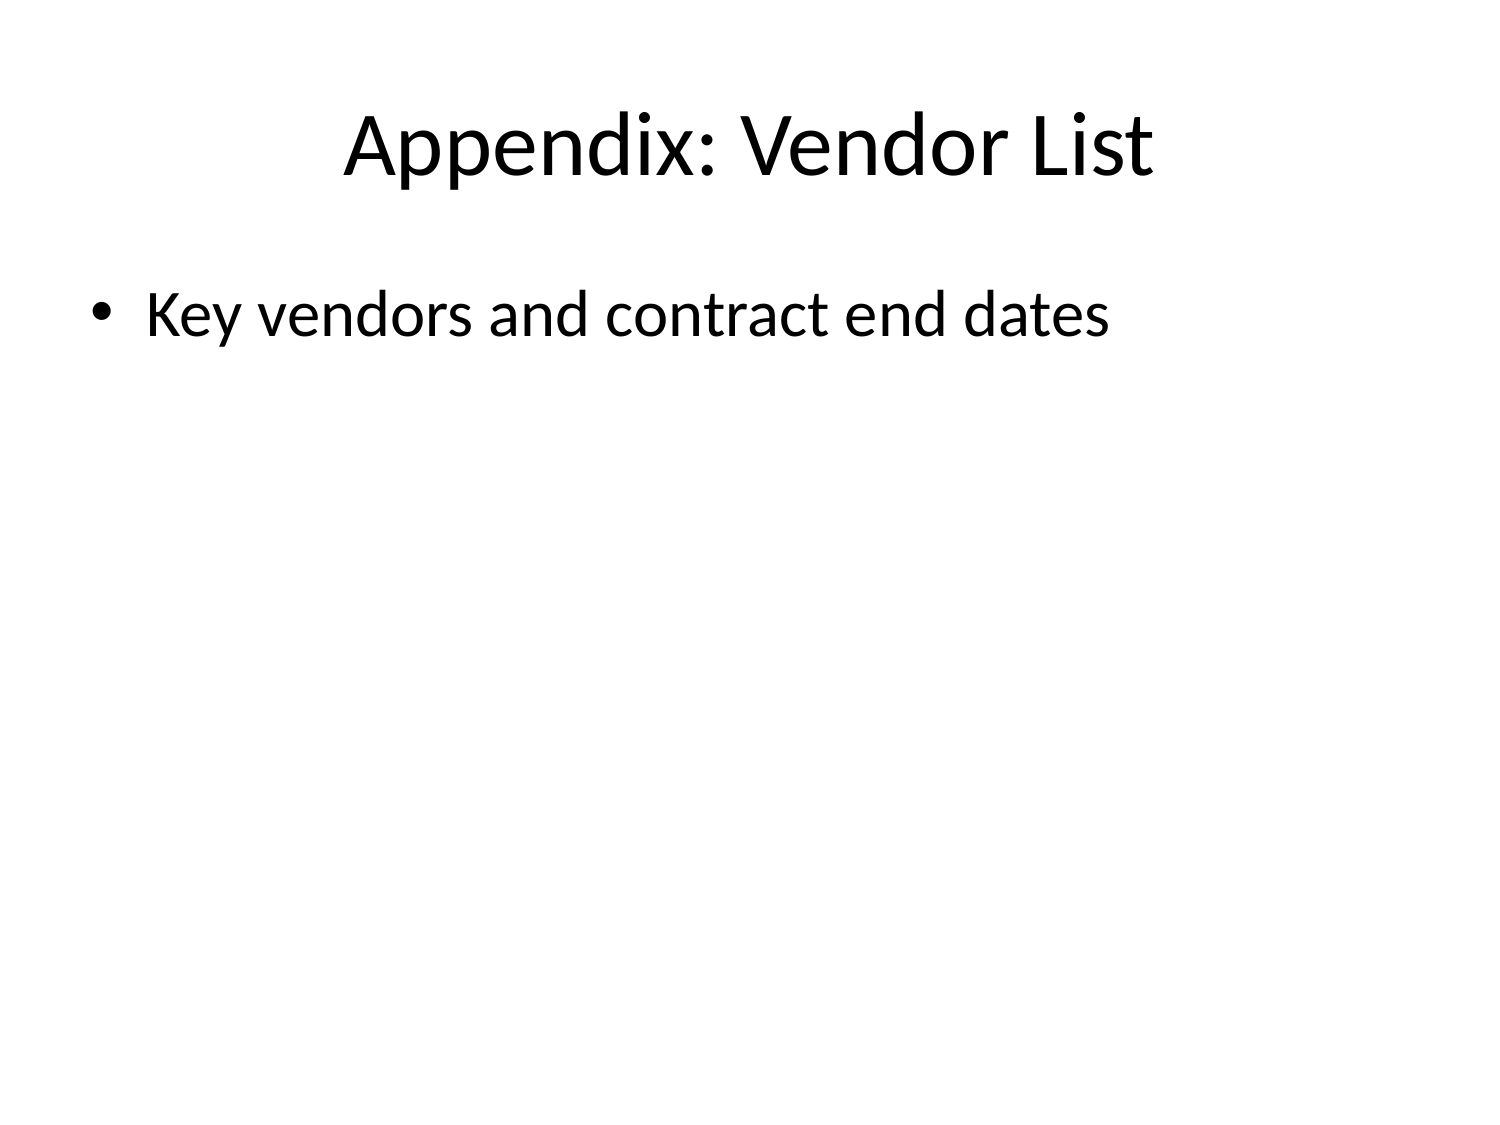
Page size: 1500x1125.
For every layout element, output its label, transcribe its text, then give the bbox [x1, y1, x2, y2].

title Appendix: Vendor List [75, 45, 1425, 233]
list Key vendors and contract end dates [75, 262, 1425, 1005]
